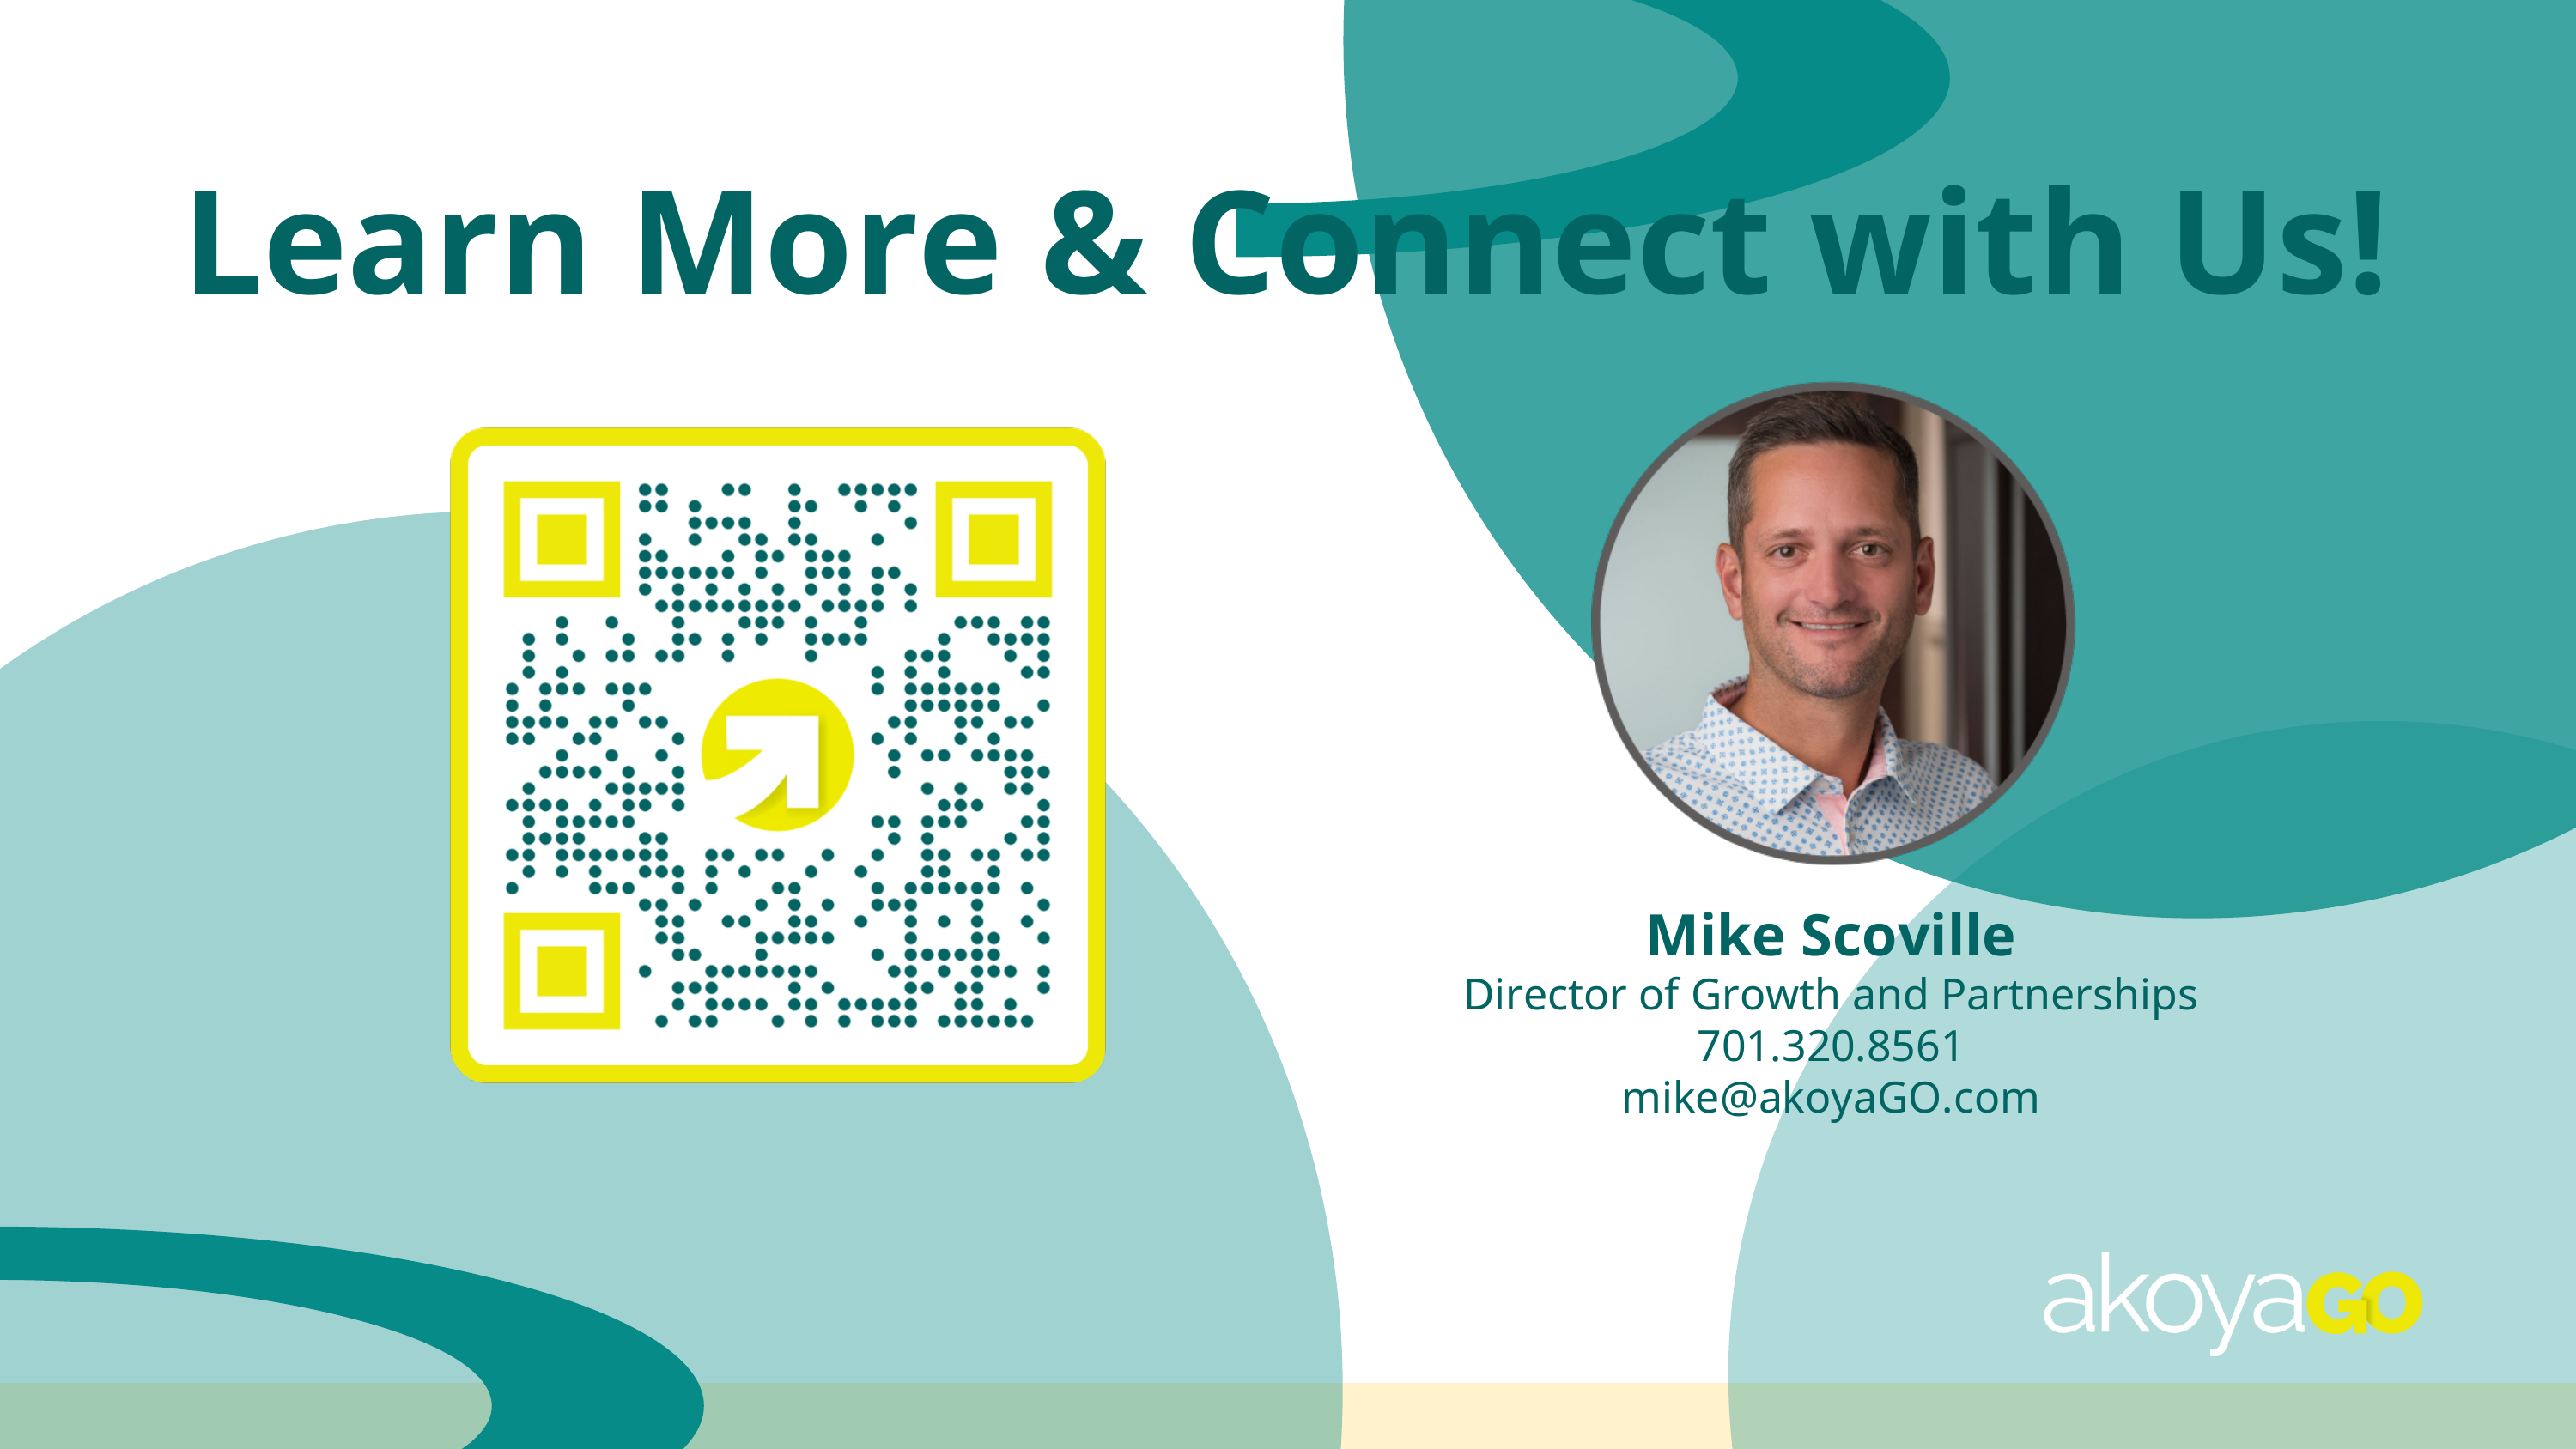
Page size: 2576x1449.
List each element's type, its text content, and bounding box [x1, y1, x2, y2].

picture [404, 382, 1151, 1130]
text_box [1232, 0, 2576, 1449]
picture [1478, 327, 2190, 919]
text_box [0, 515, 1343, 1449]
text_box Mike Scoville Director of Growth and Partnerships 701.320.8561 mike@akoyaGO.com [1389, 892, 2272, 1131]
text_box Learn More & Connect with Us! [182, 97, 2465, 300]
